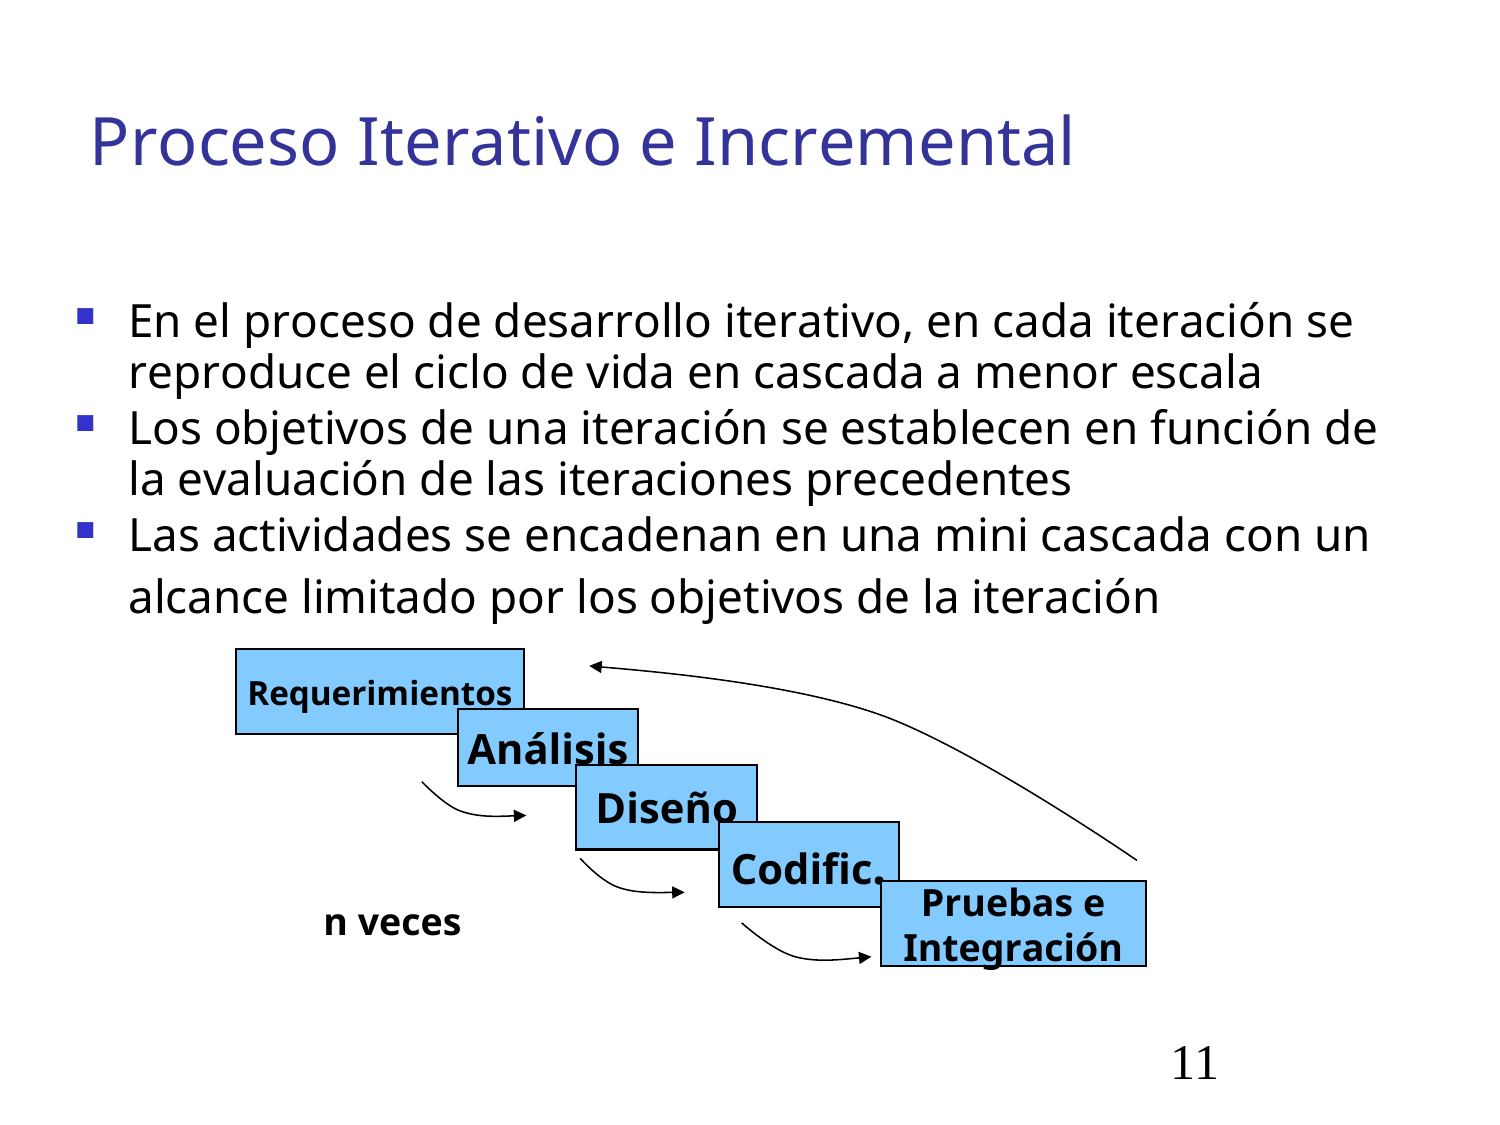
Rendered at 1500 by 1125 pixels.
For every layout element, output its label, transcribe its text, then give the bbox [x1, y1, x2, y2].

text_box Pruebas e Integración [880, 881, 1146, 967]
text_box n veces [308, 890, 510, 951]
list En el proceso de desarrollo iterativo, en cada iteración se reproduce el ciclo de vida en cascada a menor escala Los objetivos de una iteración se establecen en función de la evaluación de las iteraciones precedentes Las actividades se encadenan en una mini cascada con un alcance limitado por los objetivos de la iteración [74, 216, 1398, 1051]
text_box Diseño [720, 805, 730, 818]
text_box Diseño [576, 764, 757, 850]
title Proceso Iterativo e Incremental [75, 25, 1426, 188]
text_box Requerimientos [236, 649, 524, 735]
text_box Análisis [457, 708, 639, 787]
text_box Codific. [718, 822, 900, 908]
